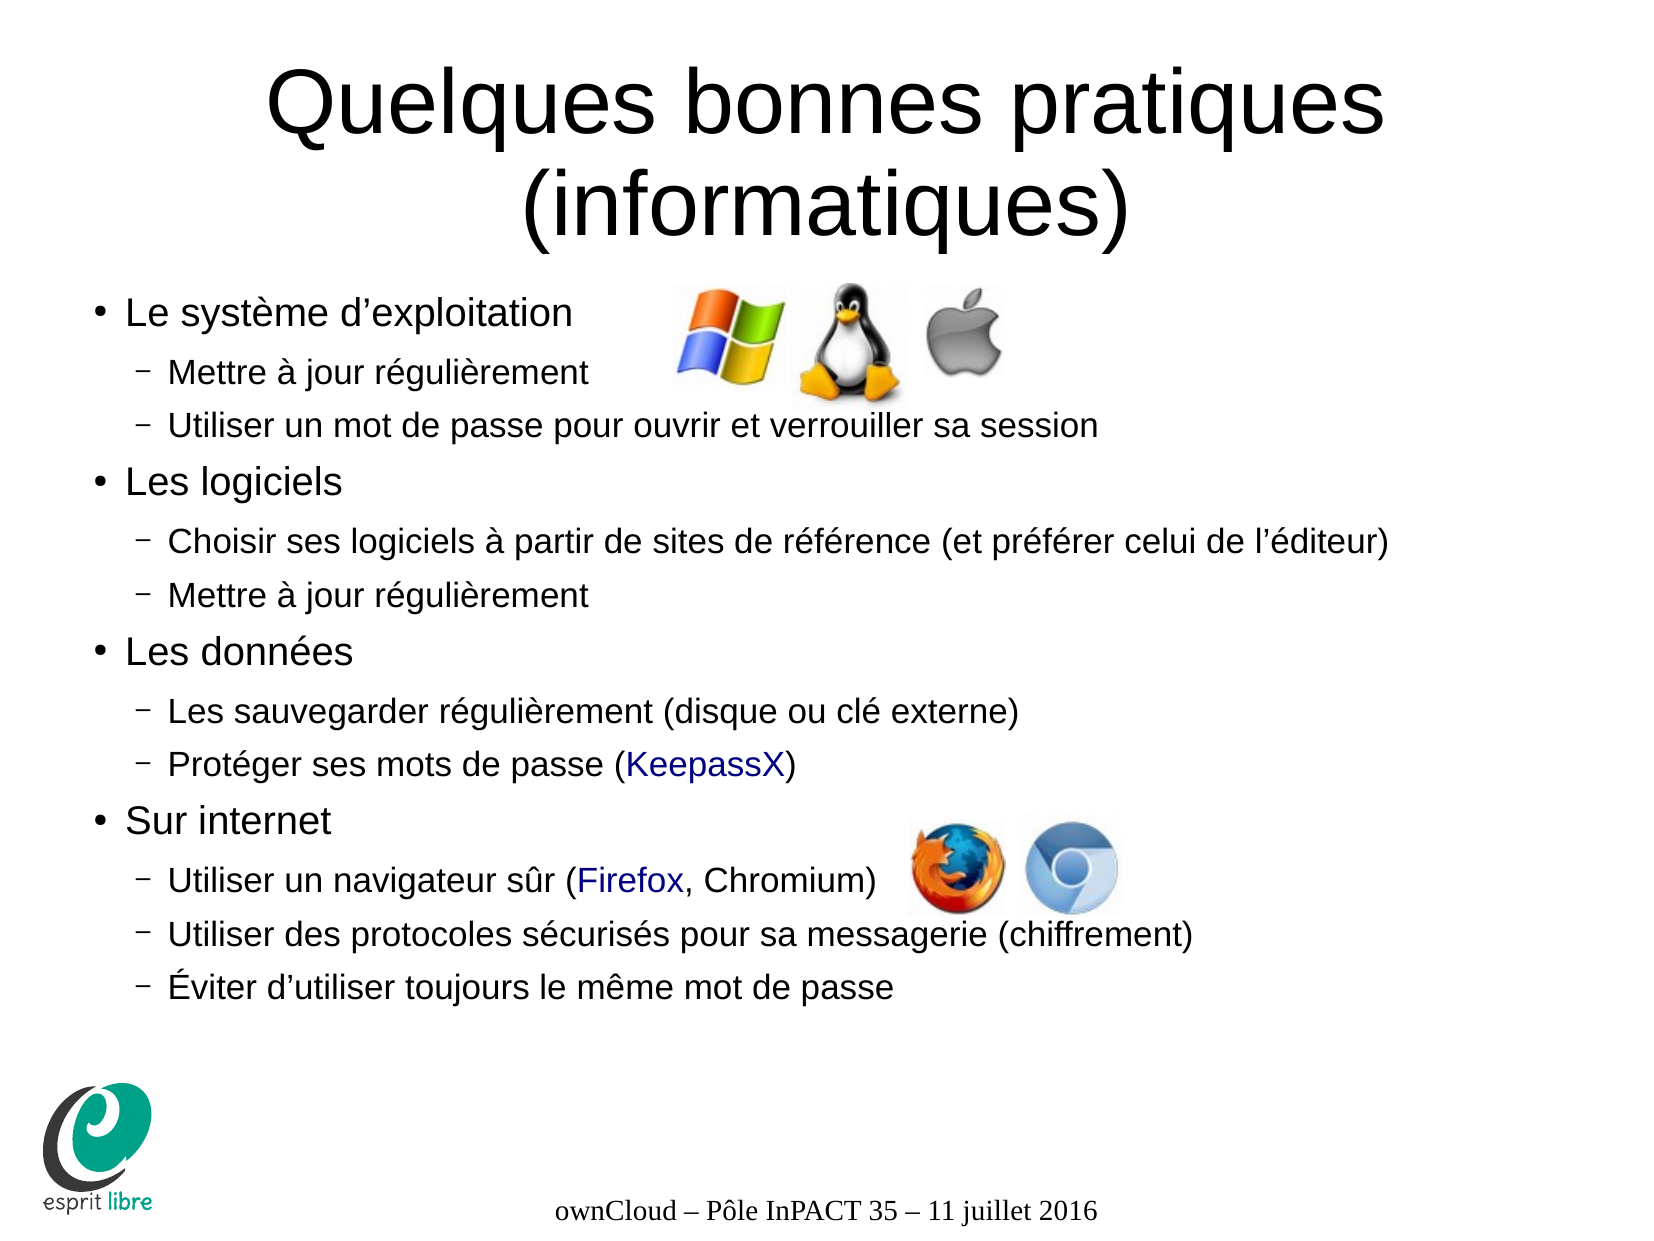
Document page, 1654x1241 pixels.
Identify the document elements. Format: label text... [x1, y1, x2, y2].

list Le système d’exploitation Mettre à jour régulièrement Utiliser un mot de passe pour ouvrir et verrouiller sa session Les logiciels Choisir ses logiciels à partir de sites de référence (et préférer celui de l’éditeur) Mettre à jour régulièrement Les données Les sauvegarder régulièrement (disque ou clé externe) Protéger ses mots de passe (KeepassX) Sur internet Utiliser un navigateur sûr (Firefox, Chromium) Utiliser des protocoles sécurisés pour sa messagerie (chiffrement) Éviter d’utiliser toujours le même mot de passe [82, 290, 1571, 1010]
picture [909, 819, 1006, 916]
picture [791, 283, 908, 413]
title Quelques bonnes pratiques (informatiques) [82, 49, 1571, 257]
picture [1019, 814, 1123, 918]
picture [673, 283, 787, 390]
picture [924, 284, 1004, 378]
